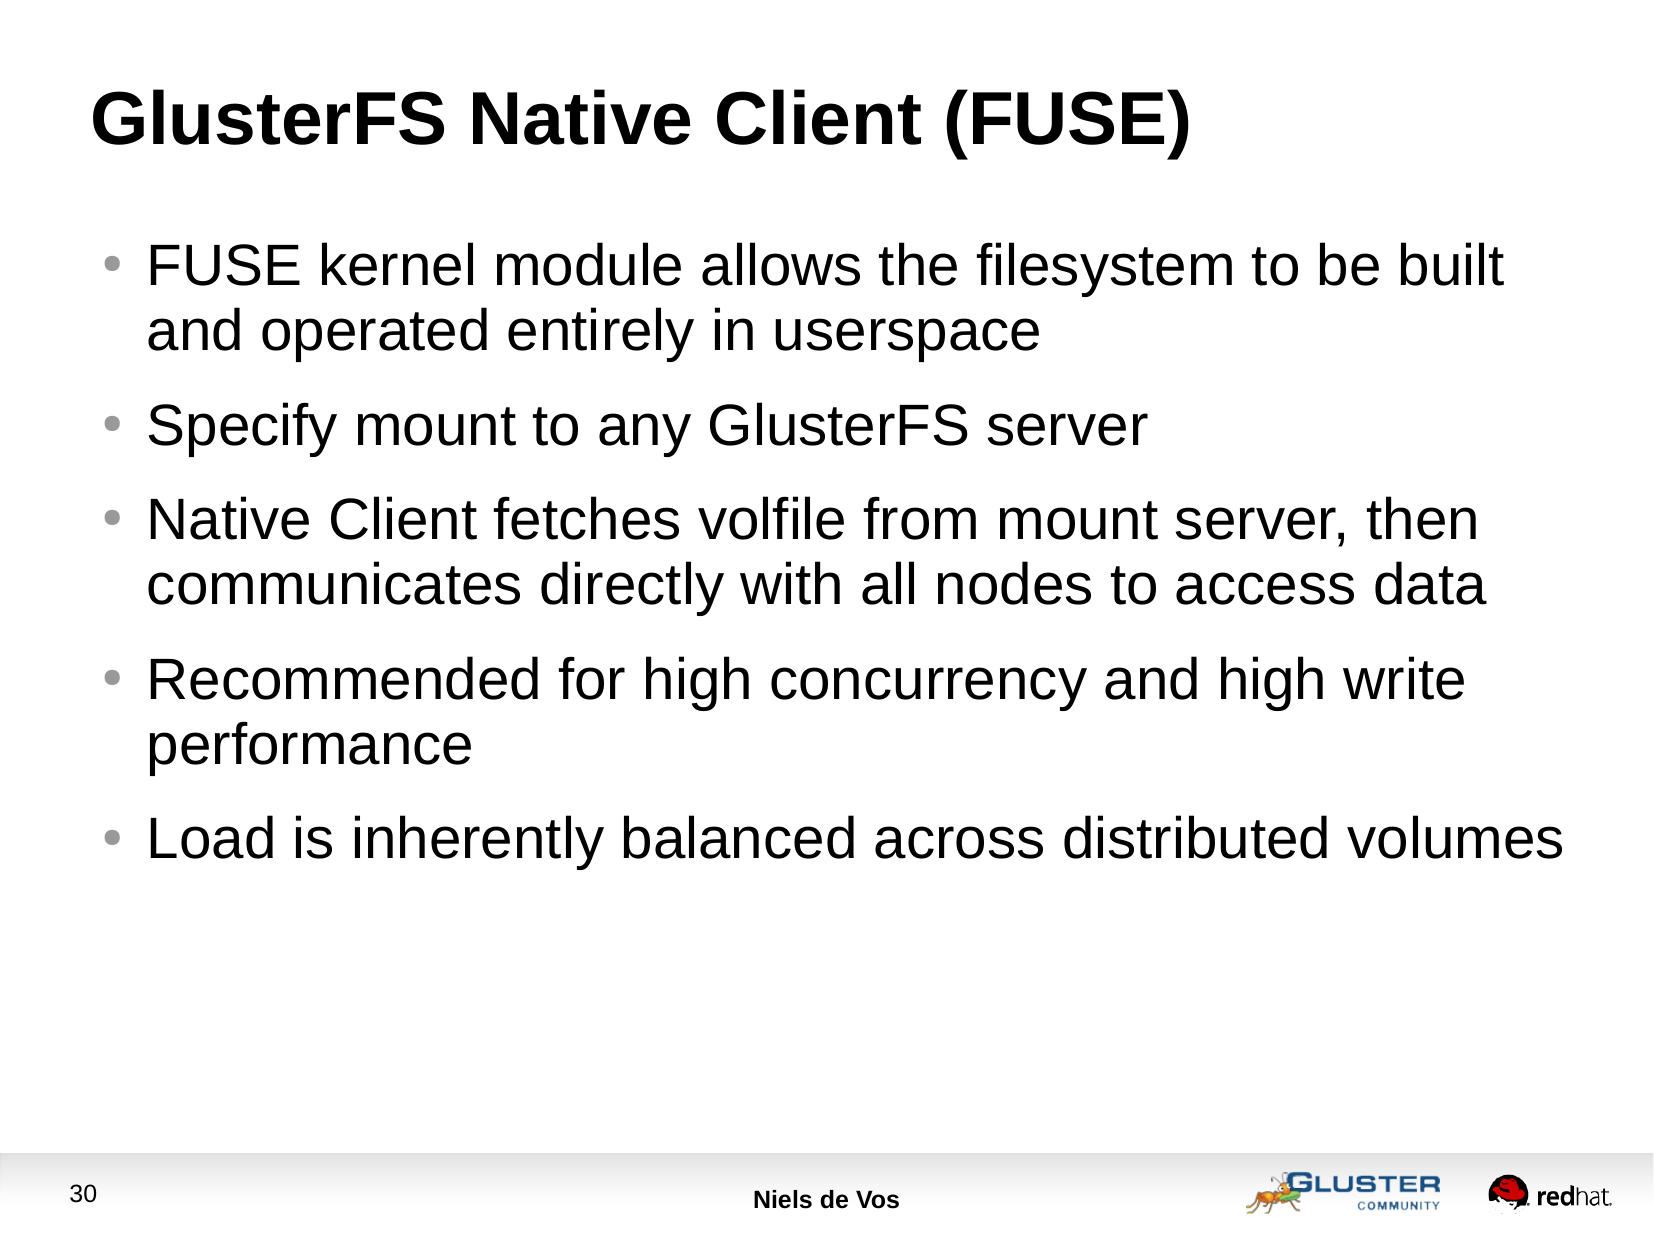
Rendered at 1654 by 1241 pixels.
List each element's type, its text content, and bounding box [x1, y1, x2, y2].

title GlusterFS Native Client (FUSE) [90, 15, 1579, 223]
picture [0, 1153, 1654, 1238]
list FUSE kernel module allows the filesystem to be built and operated entirely in userspace Specify mount to any GlusterFS server Native Client fetches volfile from mount server, then communicates directly with all nodes to access data Recommended for high concurrency and high write performance Load is inherently balanced across distributed volumes [86, 232, 1576, 1111]
